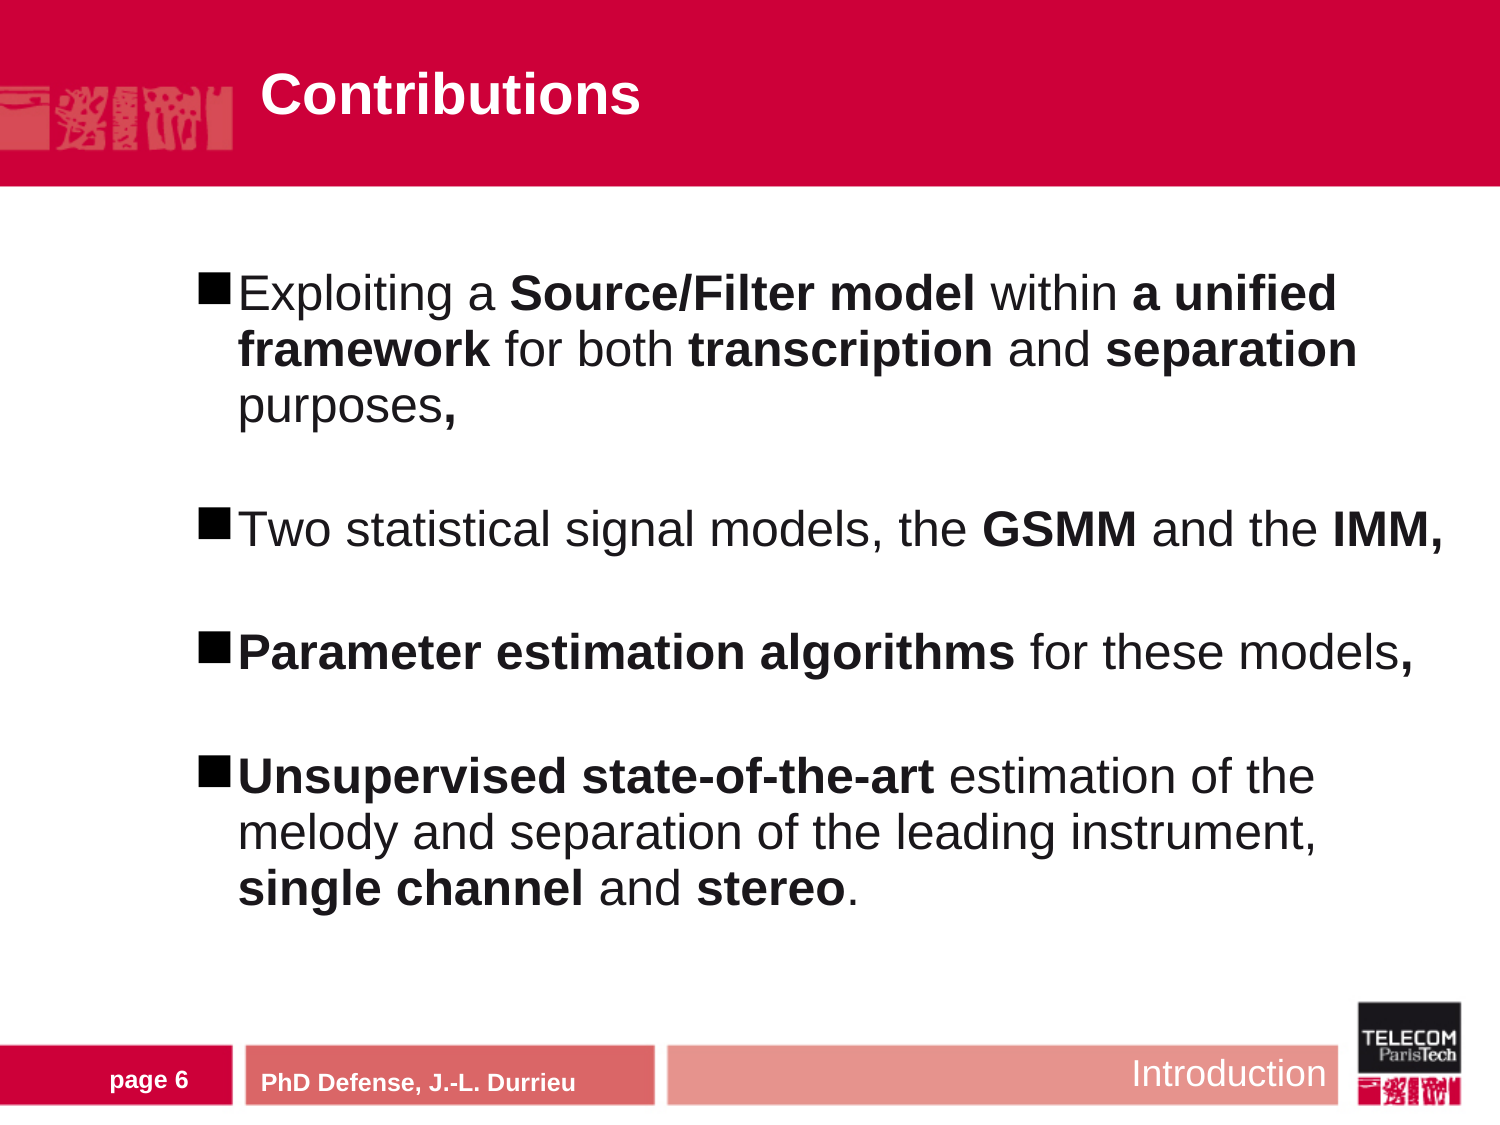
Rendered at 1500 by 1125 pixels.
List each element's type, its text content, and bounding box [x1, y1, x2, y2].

picture [0, 0, 1500, 1125]
list Exploiting a Source/Filter model within a unified framework for both transcription and separation purposes, Two statistical signal models, the GSMM and the IMM, Parameter estimation algorithms for these models, Unsupervised state-of-the-art estimation of the melody and separation of the leading instrument, single channel and stereo. [200, 265, 1459, 994]
title Contributions [245, 16, 1459, 173]
text_box Introduction [1116, 1042, 1342, 1125]
